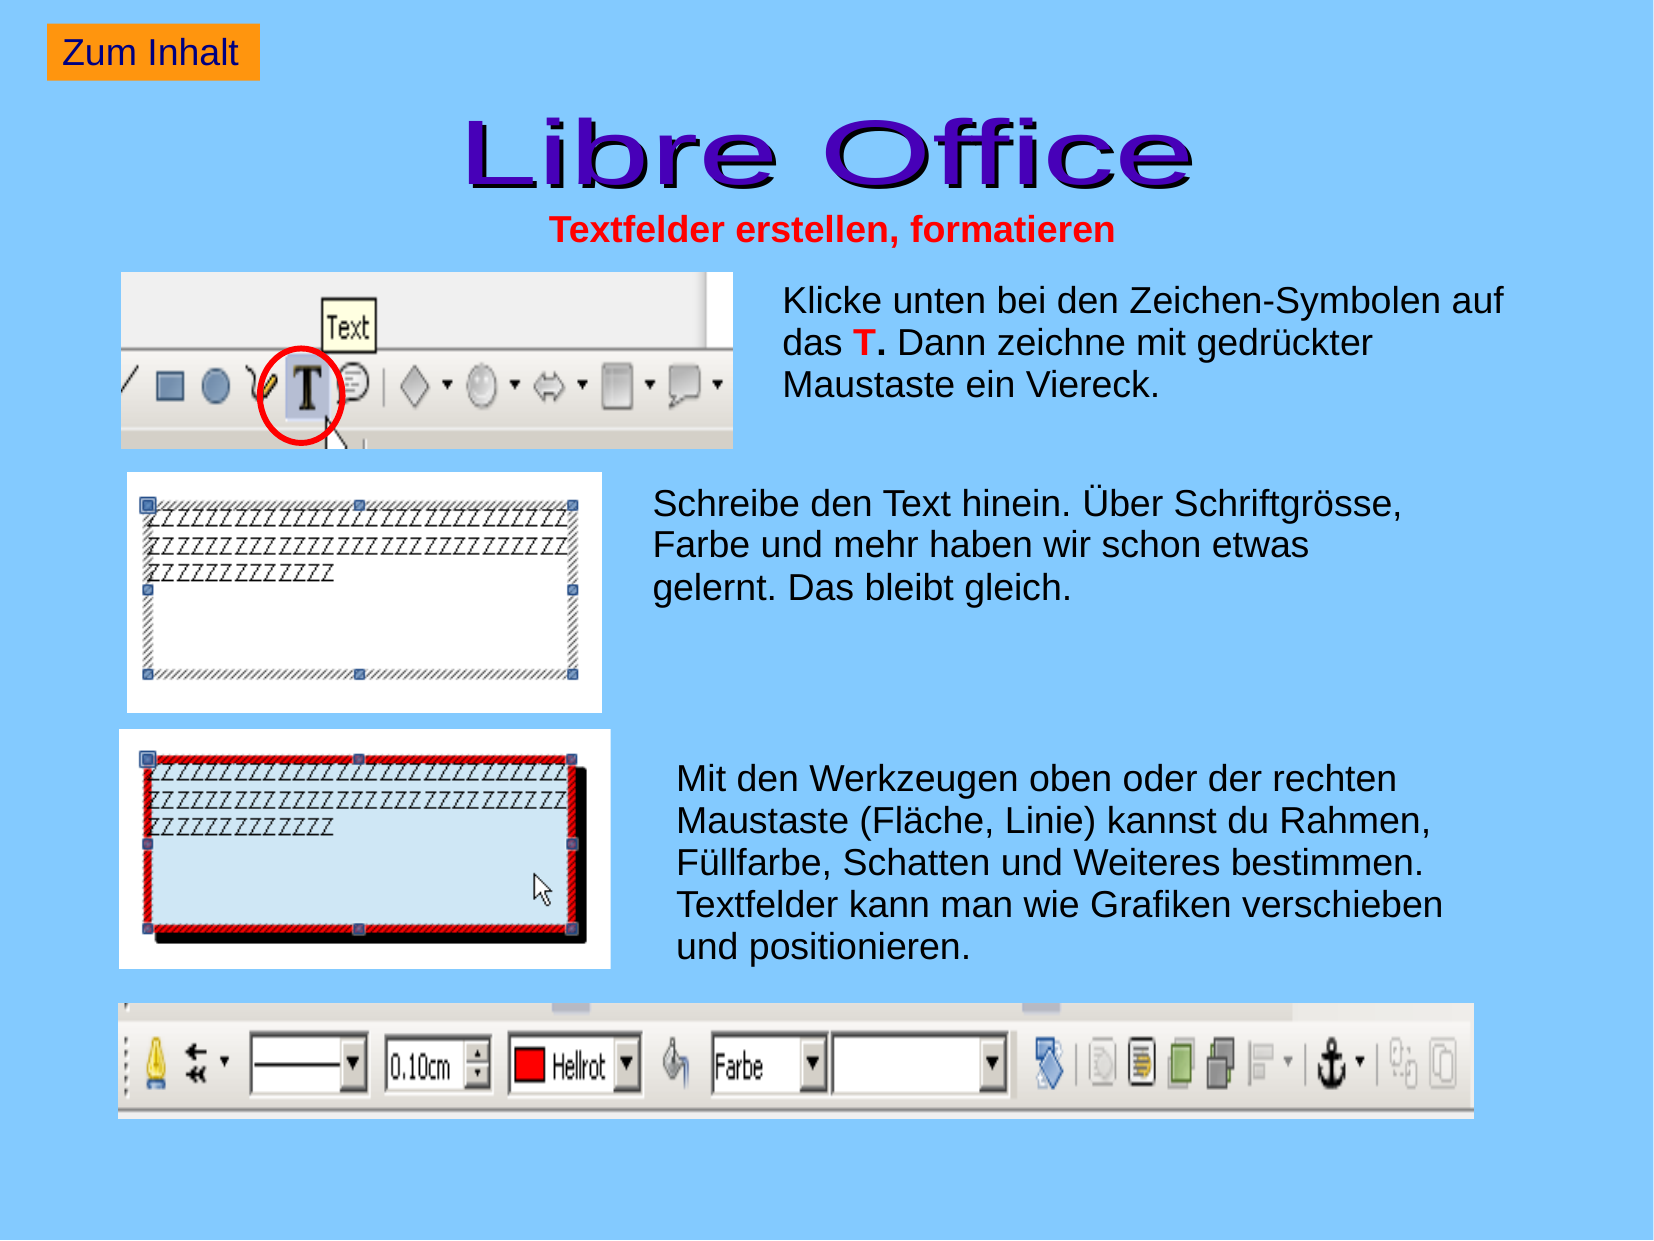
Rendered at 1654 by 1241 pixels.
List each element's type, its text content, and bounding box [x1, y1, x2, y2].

picture [127, 472, 602, 714]
text_box Klicke unten bei den Zeichen-Symbolen auf das T. Dann zeichne mit gedrückter Maustaste ein Viereck. [767, 272, 1536, 415]
text_box Schreibe den Text hinein. Über Schriftgrösse, Farbe und mehr haben wir schon etwas gelernt. Das bleibt gleich. [637, 474, 1430, 616]
picture [121, 272, 733, 449]
text_box Textfelder erstellen, formatieren [460, 201, 1205, 260]
picture [119, 729, 611, 969]
picture [118, 1003, 1474, 1119]
text_box Zum Inhalt [47, 23, 260, 81]
title Libre Office [82, 49, 1571, 257]
text_box Mit den Werkzeugen oben oder der rechten Maustaste (Fläche, Linie) kannst du Rahmen, Füllfarbe, Schatten und Weiteres bestimmen. Textfelder kann man wie Grafiken verschieben und positionieren. [661, 750, 1501, 976]
